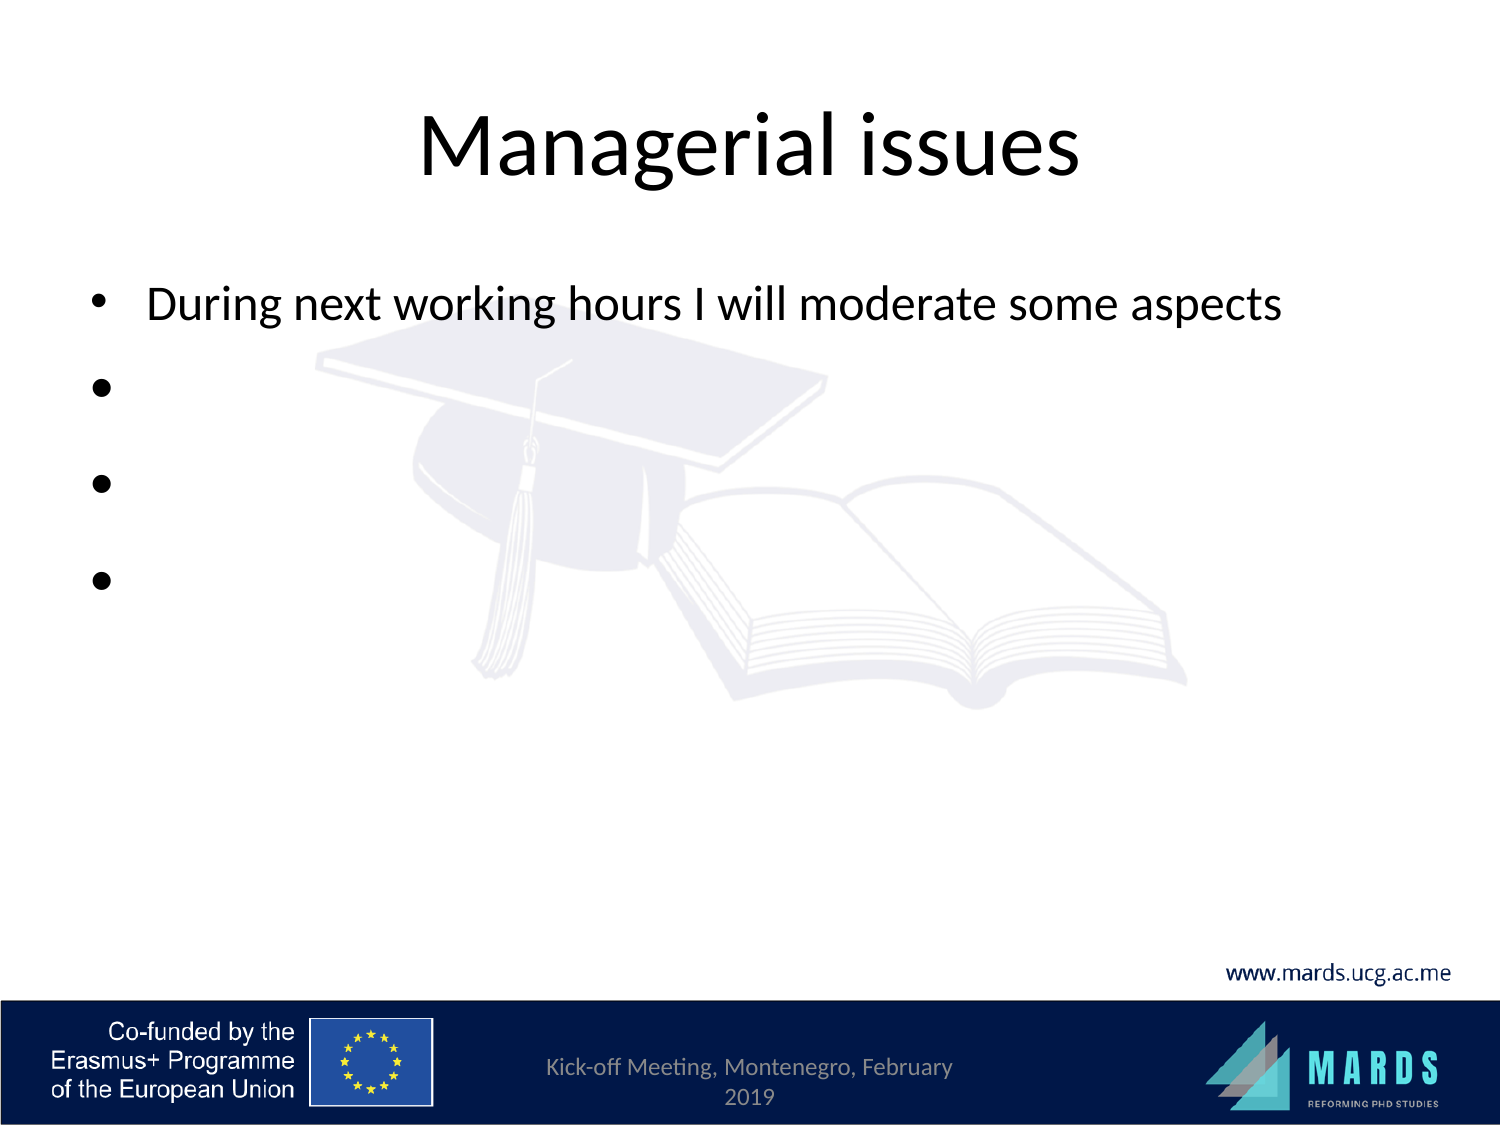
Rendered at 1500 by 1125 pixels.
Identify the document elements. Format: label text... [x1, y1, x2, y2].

title Managerial issues [75, 45, 1426, 233]
list During next working hours I will moderate some aspects [75, 262, 1426, 1005]
text_box Kick-off Meeting, Montenegro, February 2019 [512, 1042, 988, 1103]
